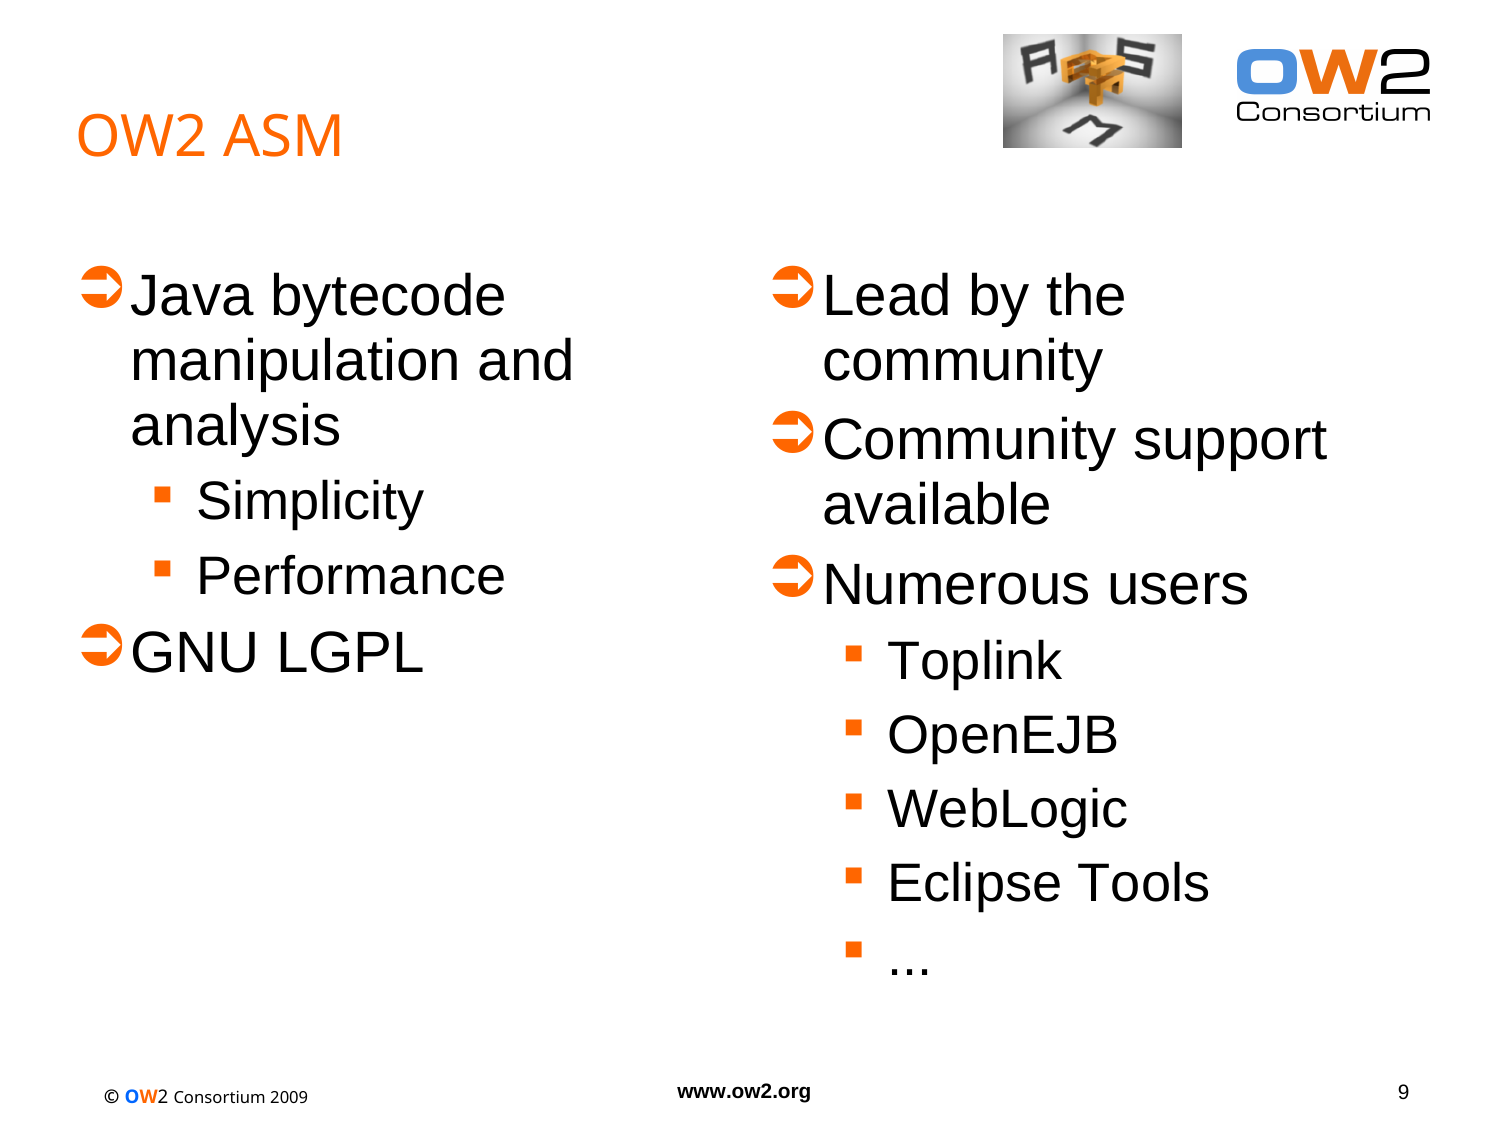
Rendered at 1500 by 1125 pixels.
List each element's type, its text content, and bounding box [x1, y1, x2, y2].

picture [1003, 34, 1182, 148]
list Java bytecode manipulation and analysis Simplicity Performance GNU LGPL [74, 262, 734, 990]
title OW2 ASM [75, 52, 1175, 207]
list Lead by the community Community support available Numerous users Toplink OpenEJB WebLogic Eclipse Tools ... [766, 262, 1425, 990]
